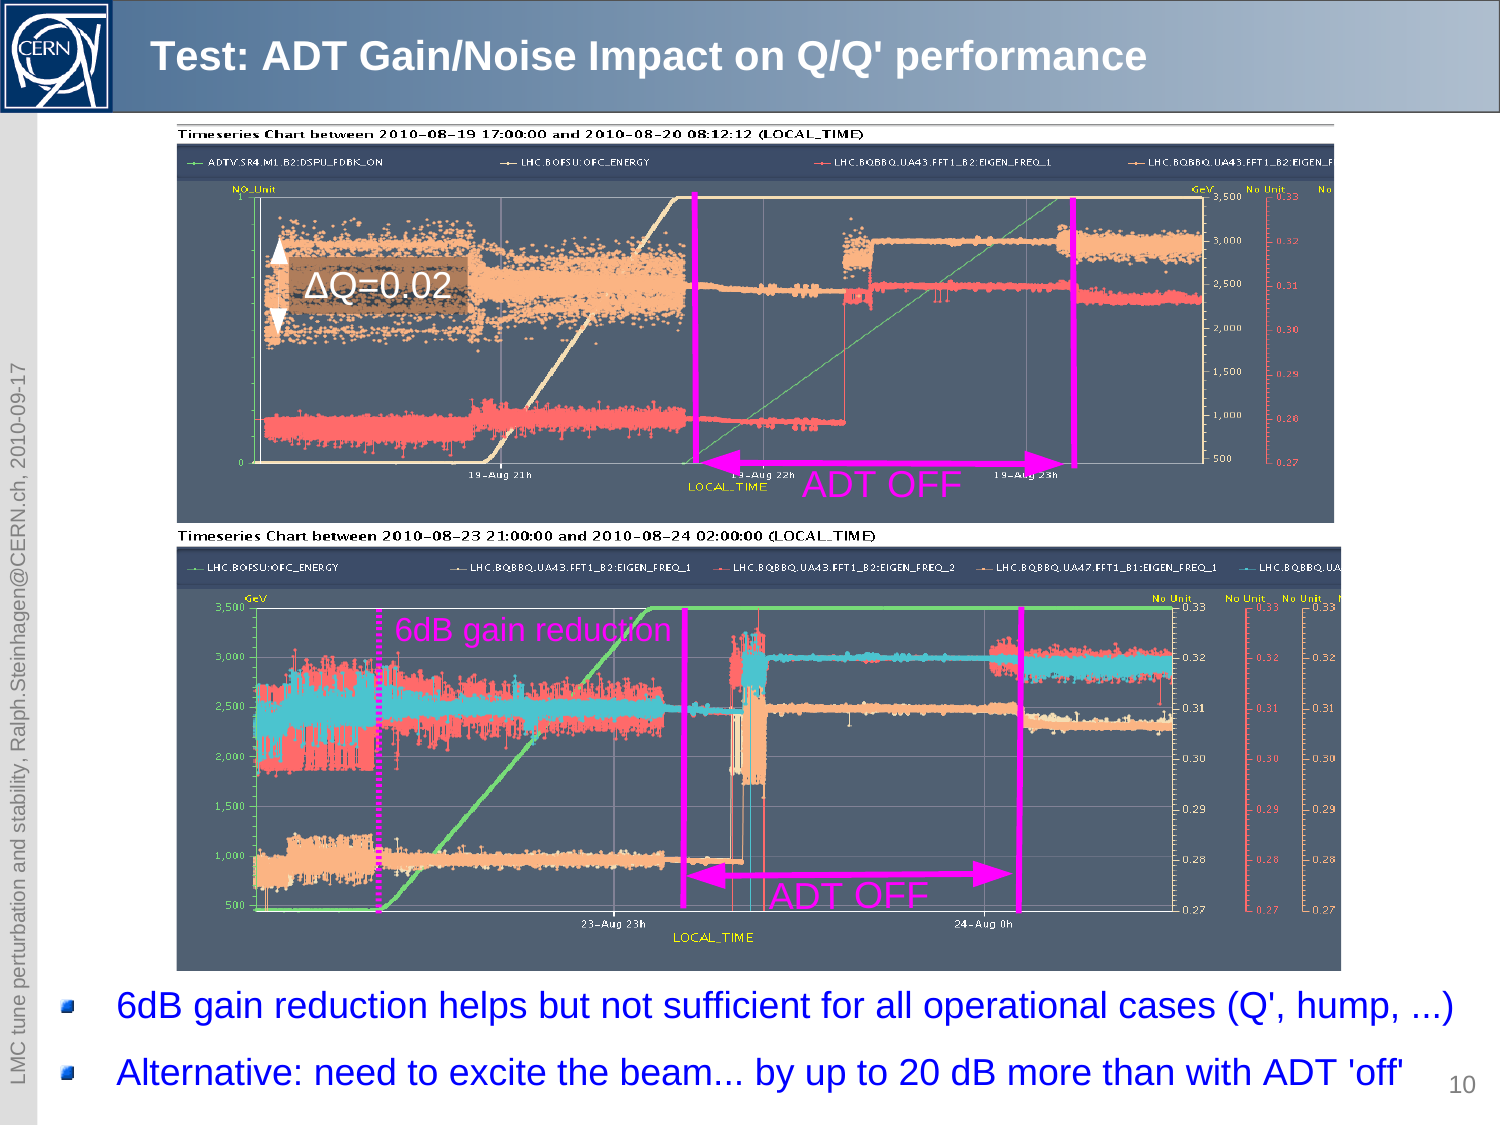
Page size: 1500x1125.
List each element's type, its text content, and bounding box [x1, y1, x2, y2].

title Test: ADT Gain/Noise Impact on Q/Q' performance [150, 0, 1201, 113]
picture [176, 527, 1342, 971]
text_box ΔQ=0.02 [288, 257, 468, 315]
list 6dB gain reduction helps but not sufficient for all operational cases (Q', hump, ...) Alternative: need to excite the beam... by up to 20 dB more than with ADT 'off' [60, 983, 1478, 1108]
picture [176, 124, 1335, 523]
text_box 6dB gain reduction [379, 603, 695, 686]
picture [0, 0, 113, 113]
